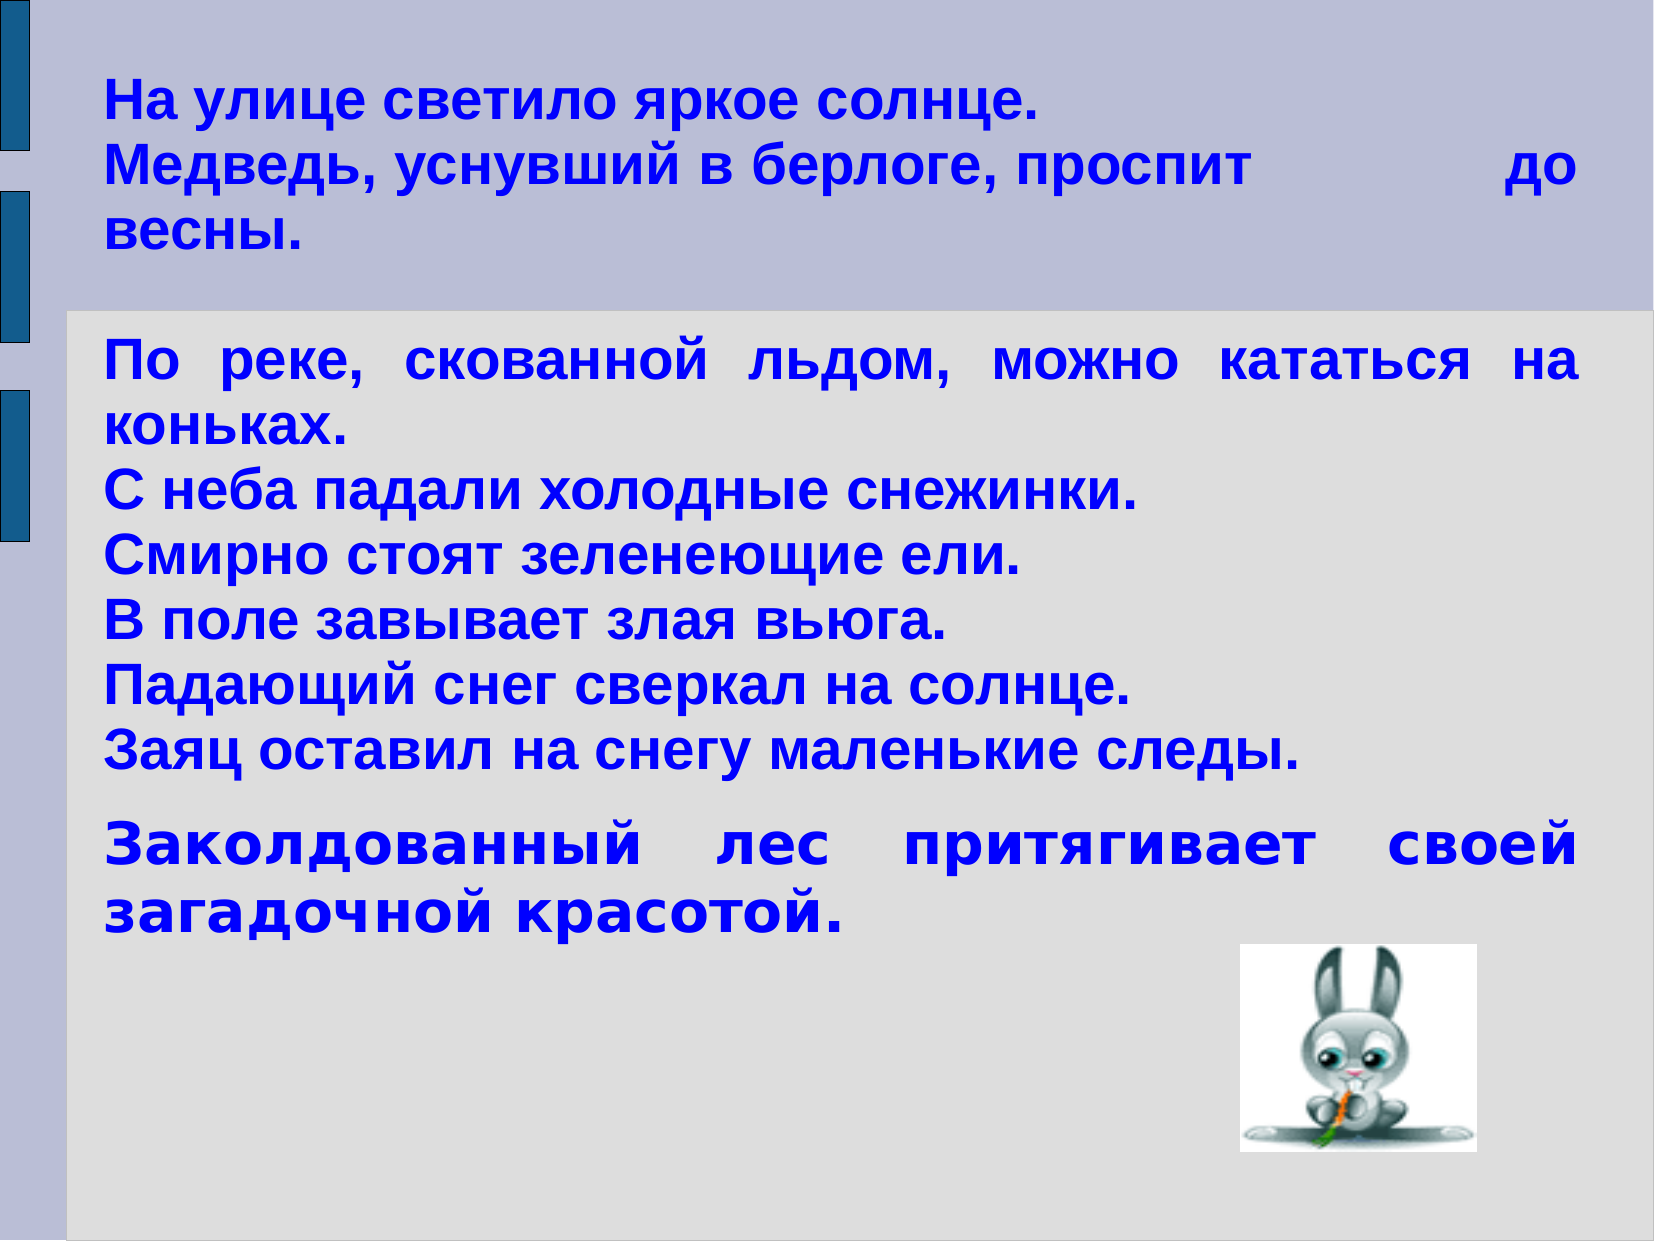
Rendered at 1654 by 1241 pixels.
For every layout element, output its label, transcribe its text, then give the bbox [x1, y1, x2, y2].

text_box На улице светило яркое солнце. Медведь, уснувший в берлоге, проспит до весны. По реке, скованной льдом, можно кататься на коньках. С неба падали холодные снежинки. Смирно стоят зеленеющие ели. В поле завывает злая вьюга. Падающий снег сверкал на солнце. Заяц оставил на снегу маленькие следы. Заколдованный лес притягивает своей загадочной красотой. [88, 59, 1595, 984]
picture [1240, 944, 1477, 1152]
